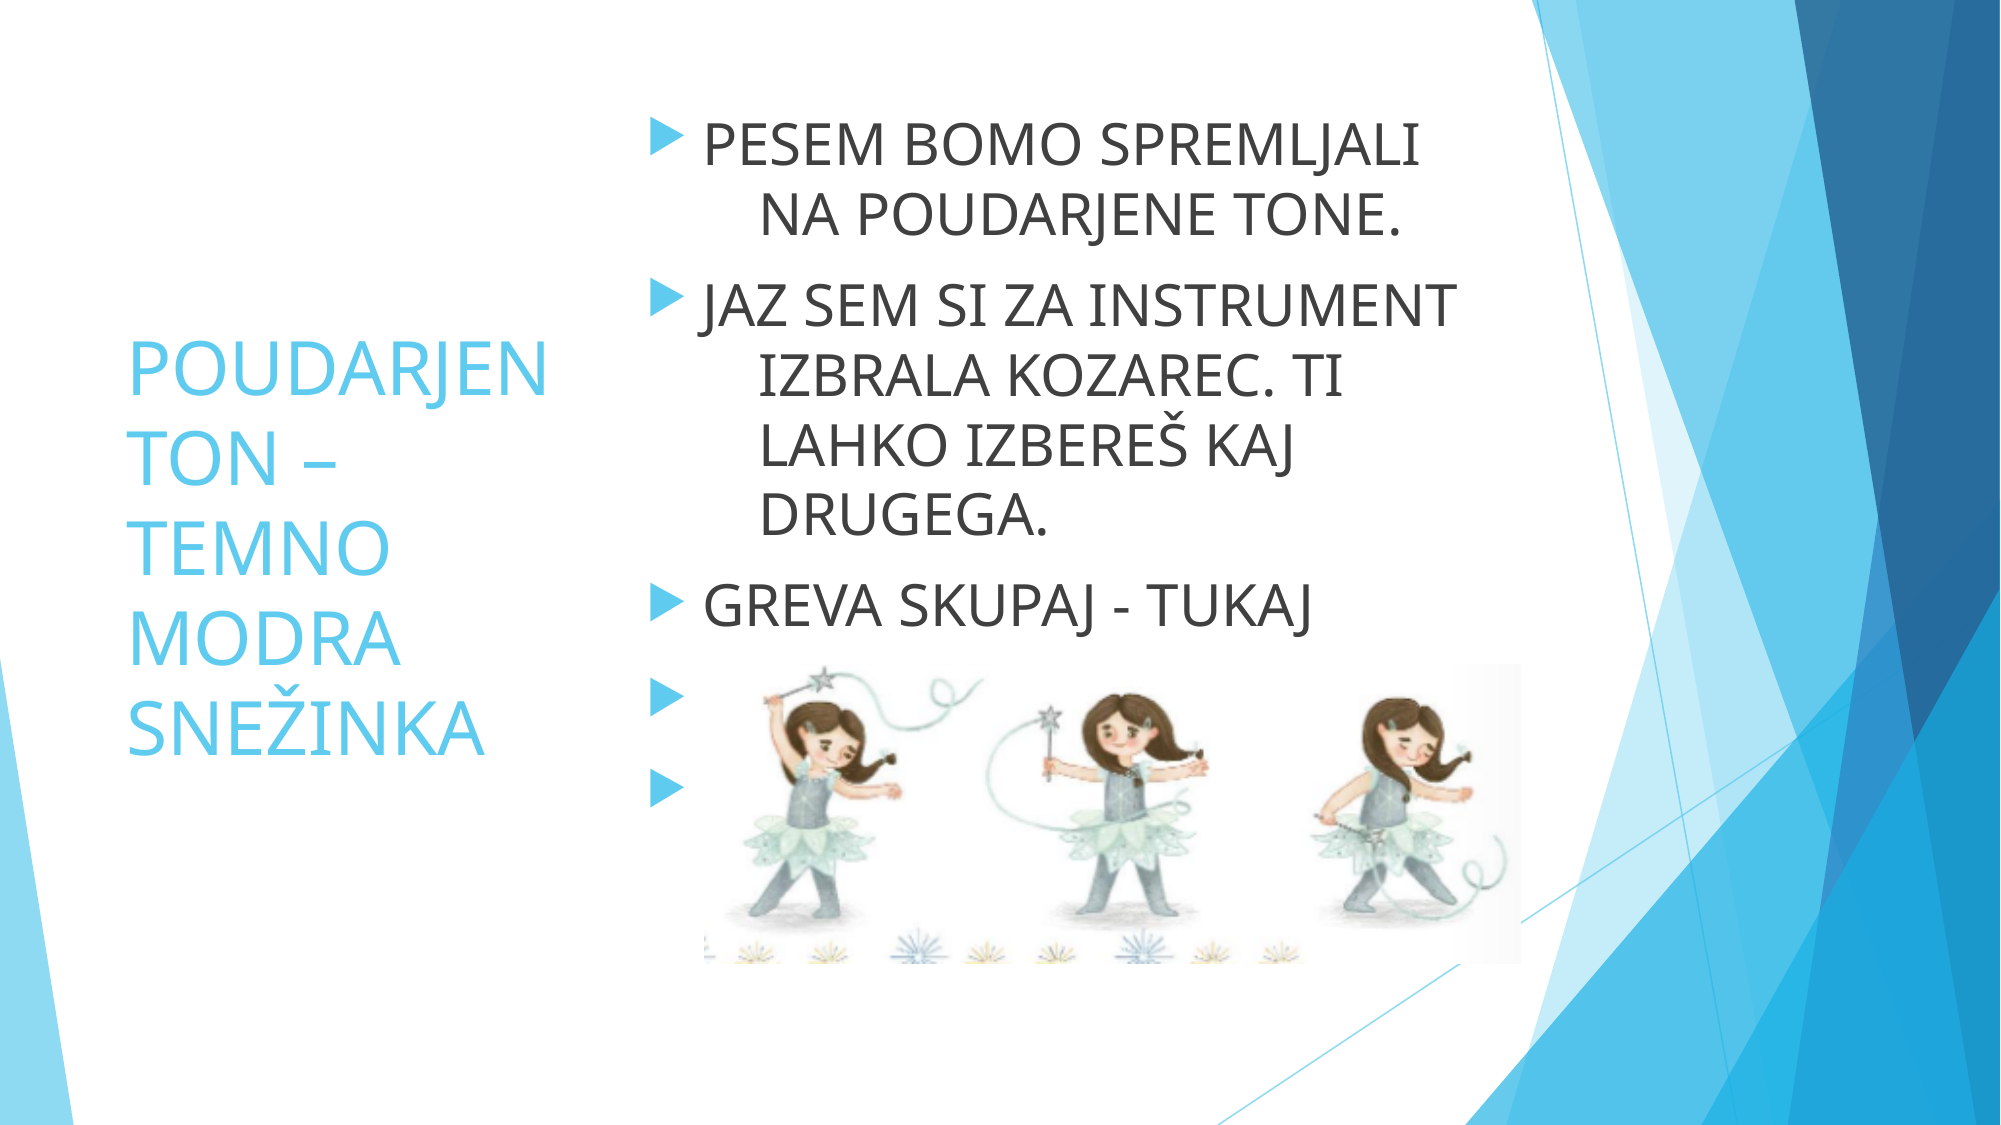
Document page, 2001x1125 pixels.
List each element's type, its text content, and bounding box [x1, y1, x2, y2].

picture [704, 664, 1521, 964]
title POUDARJEN TON – TEMNO MODRA SNEŽINKA [111, 99, 594, 992]
list PESEM BOMO SPREMLJALI NA POUDARJENE TONE. JAZ SEM SI ZA INSTRUMENT IZBRALA KOZAREC. TI LAHKO IZBEREŠ KAJ DRUGEGA. GREVA SKUPAJ - TUKAJ [631, 99, 1521, 682]
